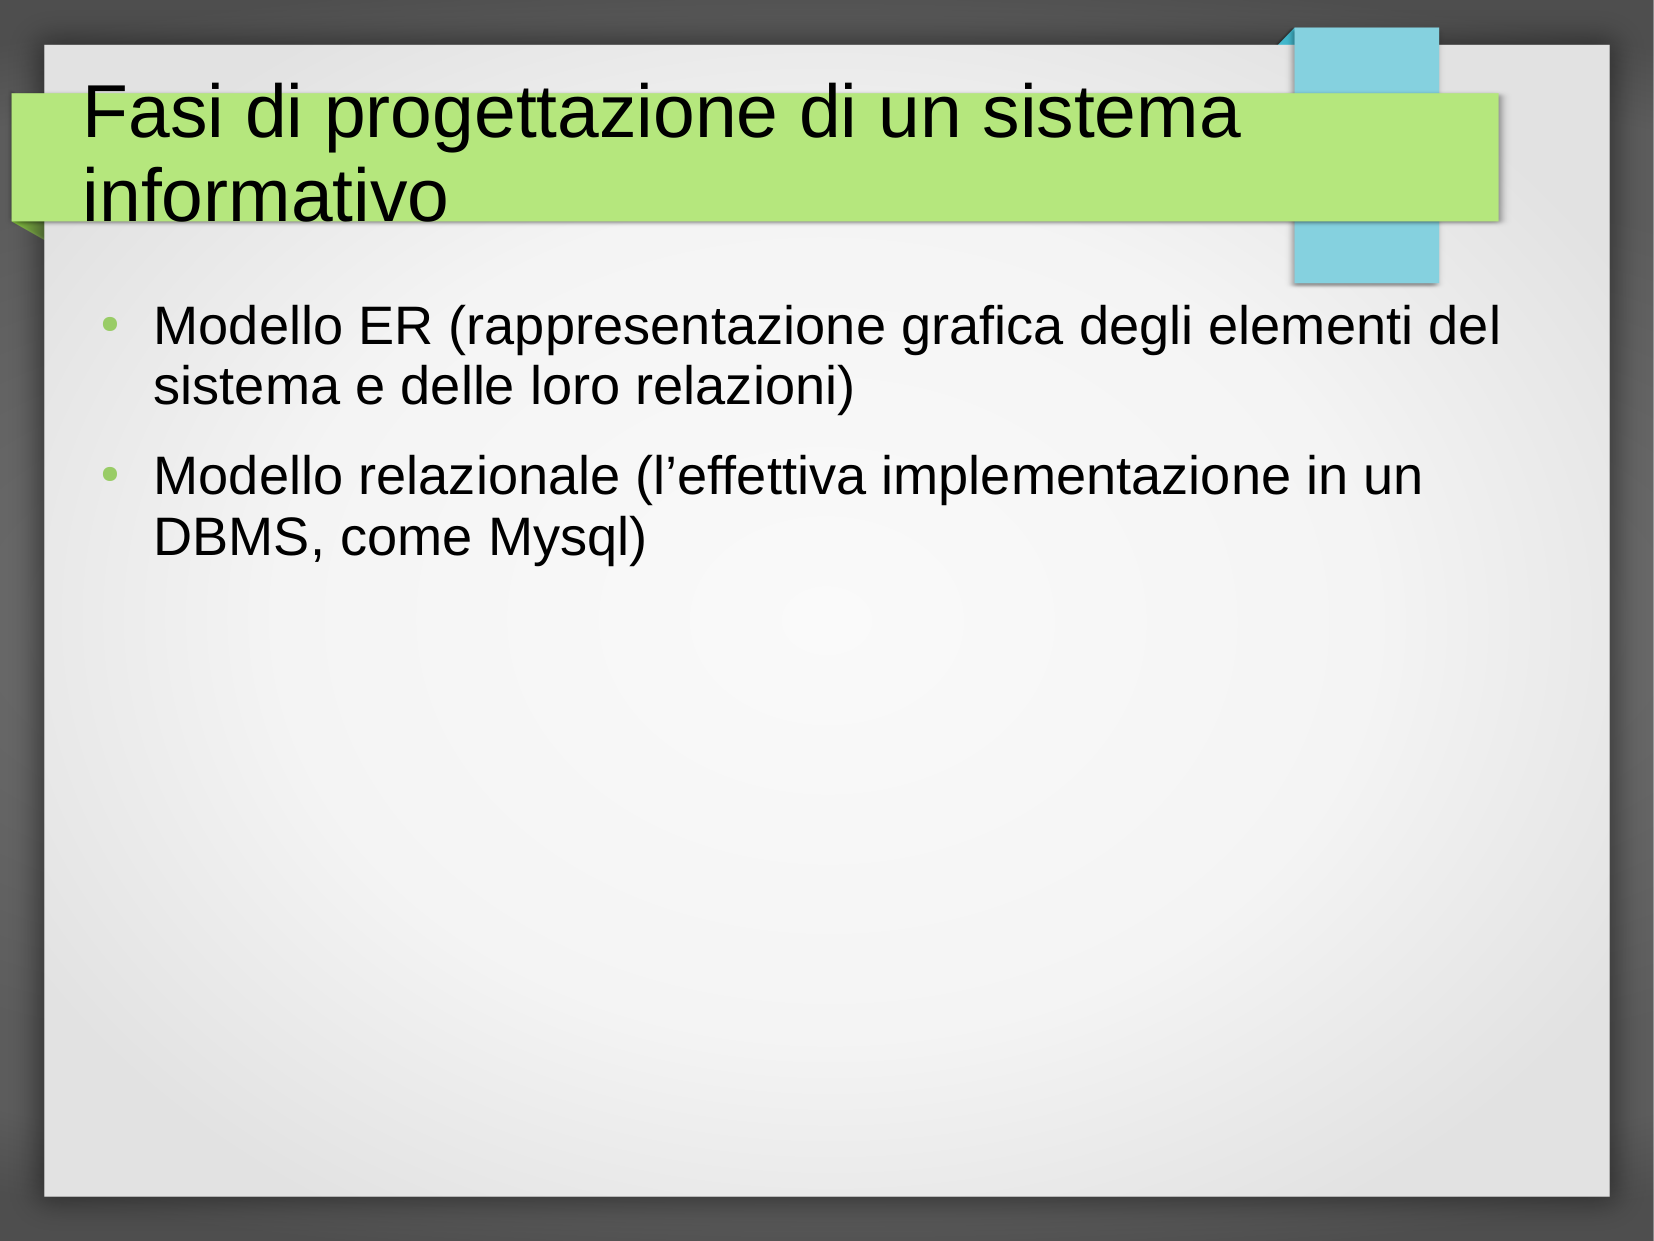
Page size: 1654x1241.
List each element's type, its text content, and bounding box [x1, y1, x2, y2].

picture [0, 0, 1654, 1241]
list Modello ER (rappresentazione grafica degli elementi del sistema e delle loro relazioni) Modello relazionale (l’effettiva implementazione in un DBMS, come Mysql) [82, 295, 1571, 1015]
title Fasi di progettazione di un sistema informativo [82, 70, 1264, 238]
